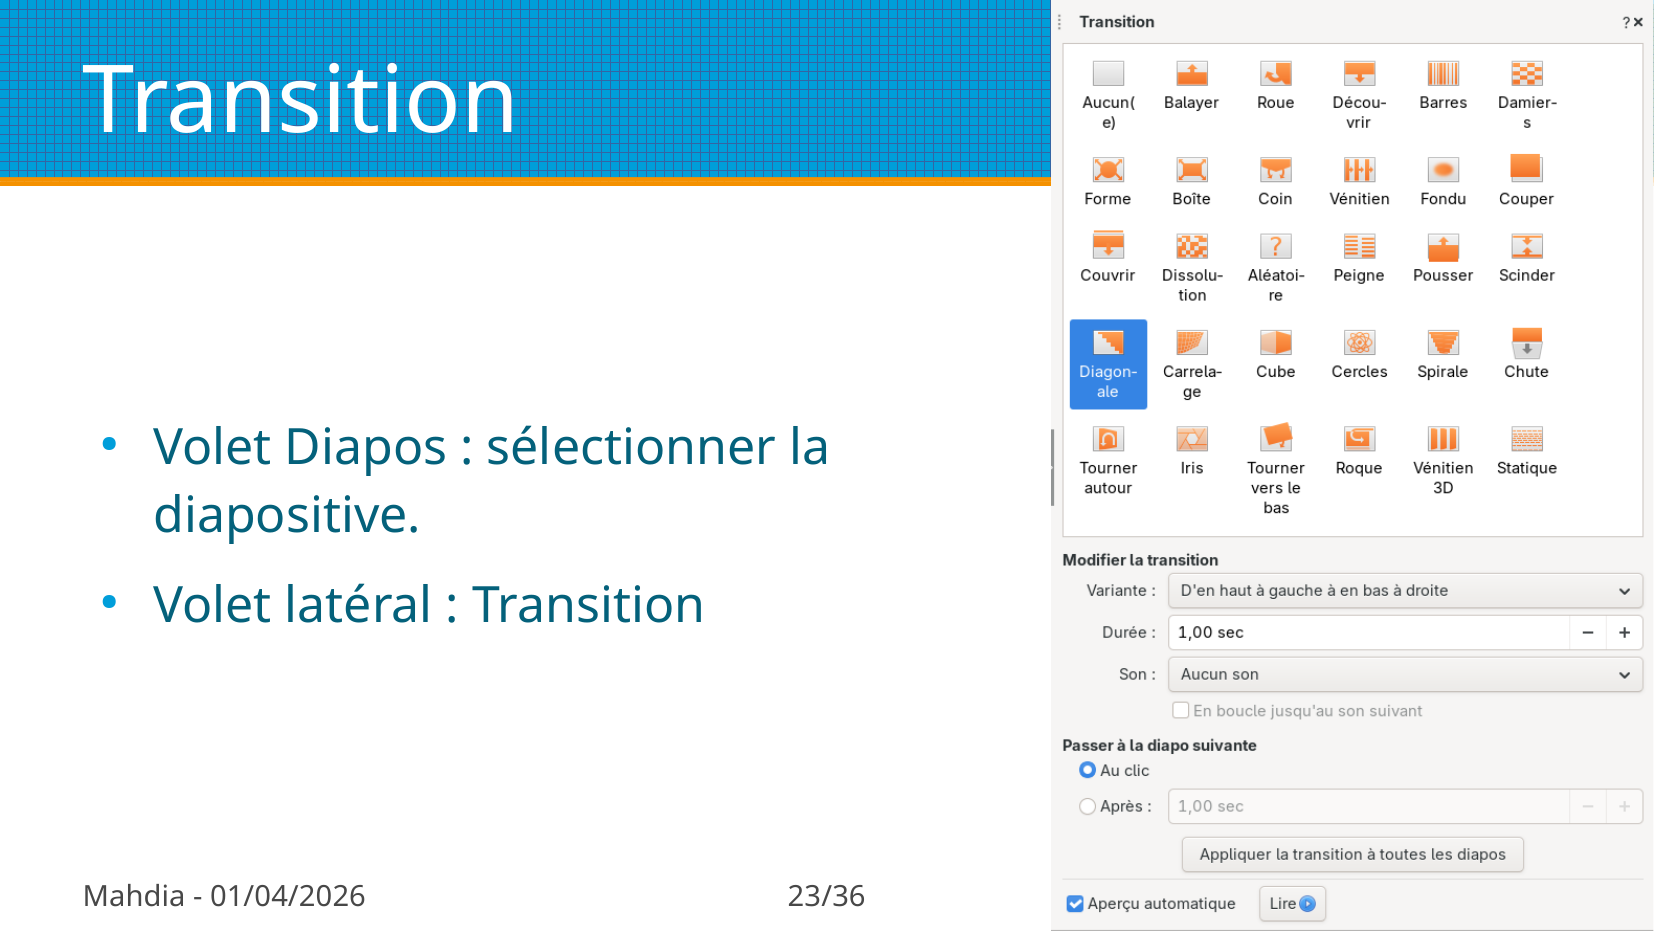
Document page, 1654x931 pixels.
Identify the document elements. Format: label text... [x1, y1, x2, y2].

picture [1051, 0, 1654, 931]
list Volet Diapos : sélectionner la diapositive. Volet latéral : Transition [82, 236, 975, 813]
title Transition [82, 14, 1051, 178]
